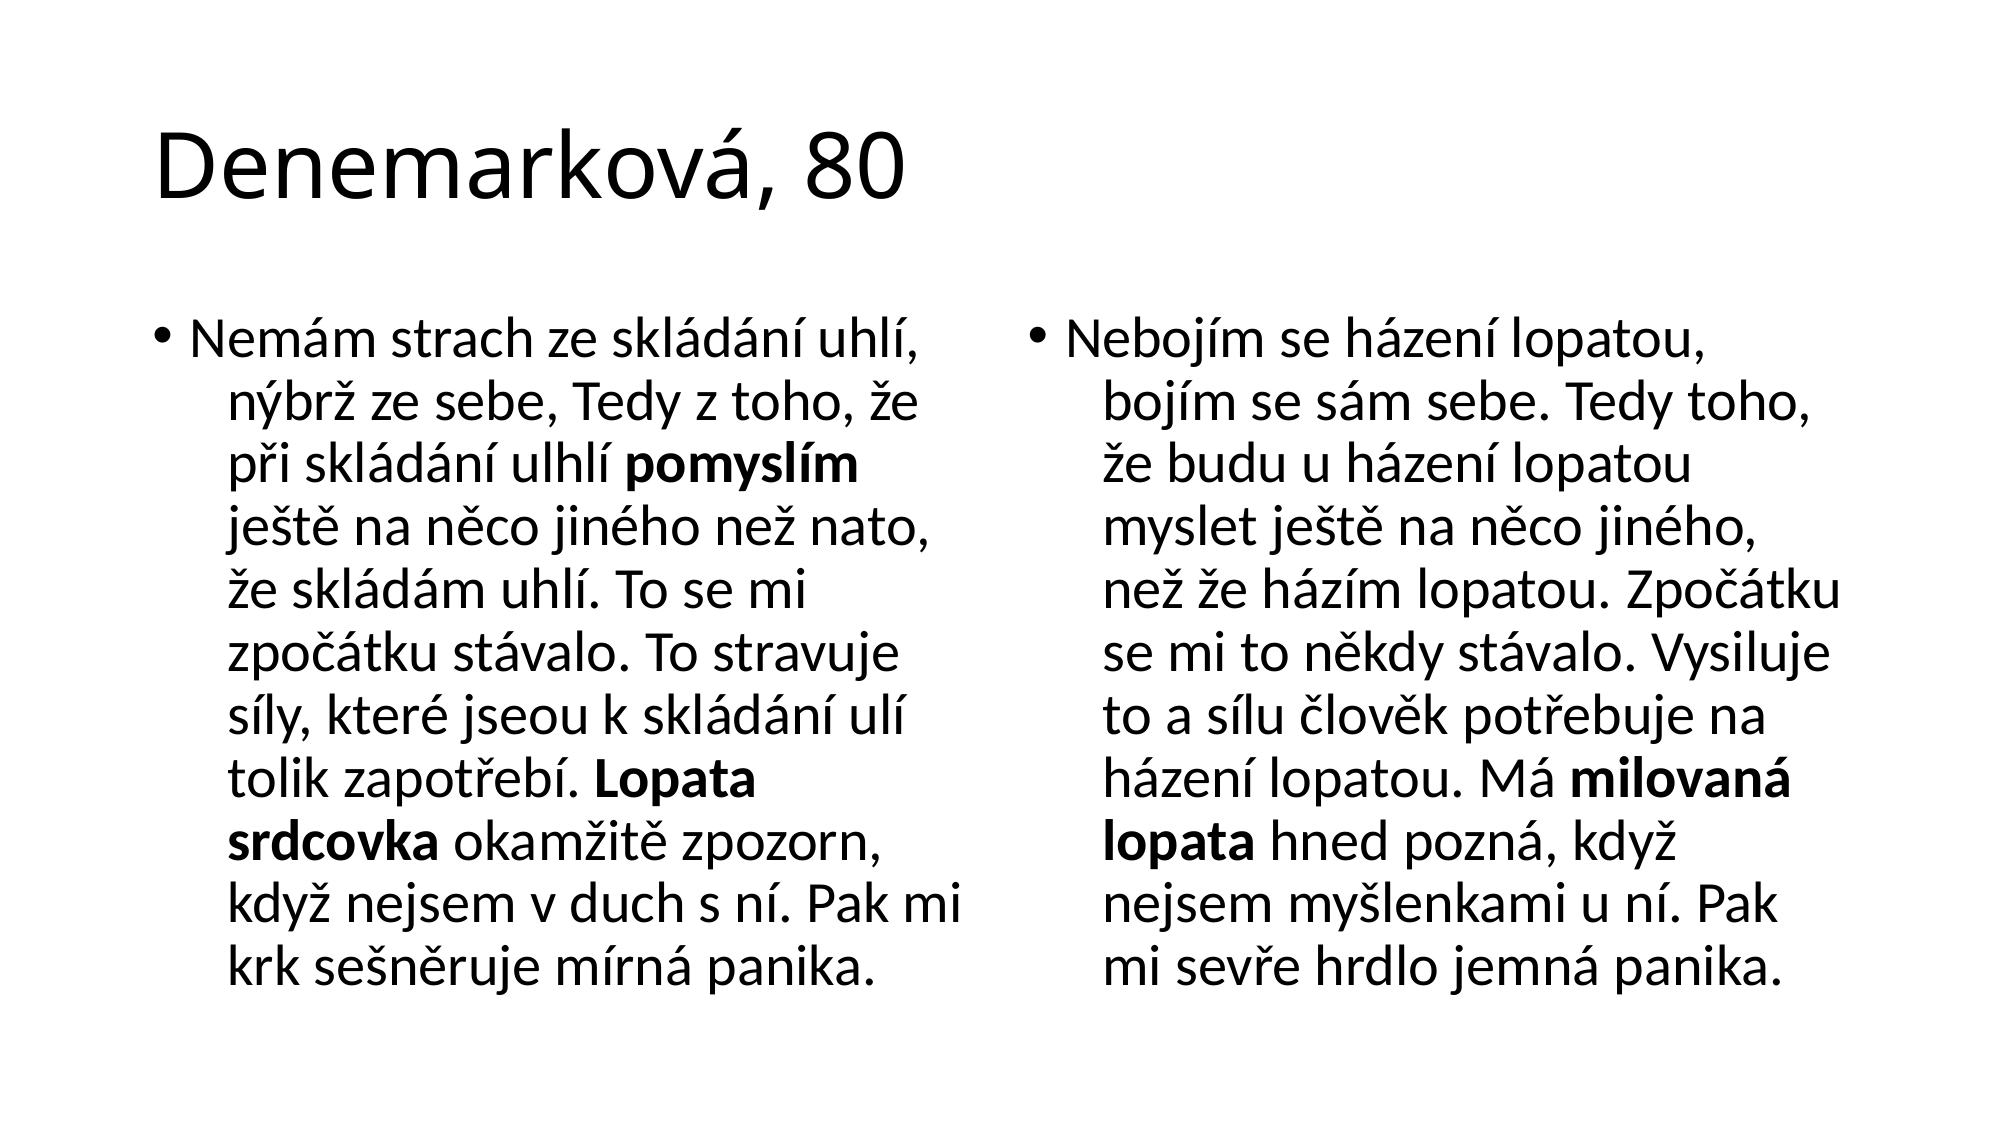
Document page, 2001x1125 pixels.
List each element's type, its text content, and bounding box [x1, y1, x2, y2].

list Nemám strach ze skládání uhlí, nýbrž ze sebe, Tedy z toho, že při skládání ulhlí pomyslím ještě na něco jiného než nato, že skládám uhlí. To se mi zpočátku stávalo. To stravuje síly, které jseou k skládání ulí tolik zapotřebí. Lopata srdcovka okamžitě zpozorn, když nejsem v duch s ní. Pak mi krk sešněruje mírná panika. [137, 299, 988, 1014]
list Nebojím se házení lopatou, bojím se sám sebe. Tedy toho, že budu u házení lopatou myslet ještě na něco jiného, než že házím lopatou. Zpočátku se mi to někdy stávalo. Vysiluje to a sílu člověk potřebuje na házení lopatou. Má milovaná lopata hned pozná, když nejsem myšlenkami u ní. Pak mi sevře hrdlo jemná panika. [1012, 299, 1863, 1014]
title Denemarková, 80 [137, 59, 1863, 278]
